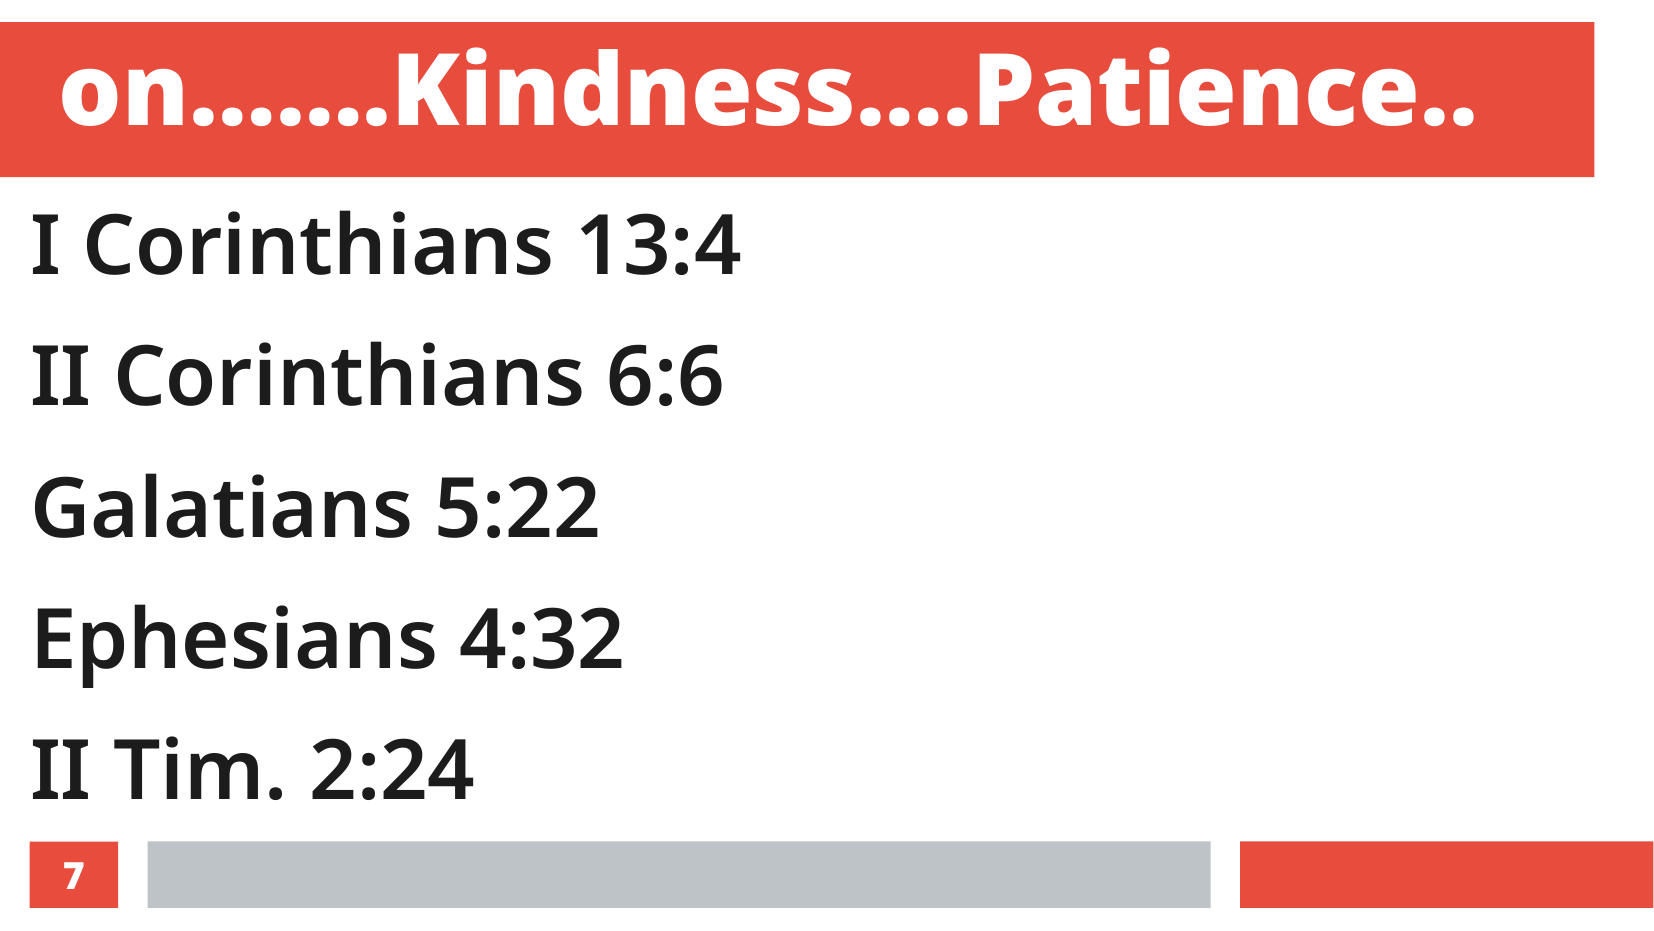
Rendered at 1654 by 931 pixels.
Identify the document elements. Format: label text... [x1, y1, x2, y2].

title Put on…….Kindness….Patience.. [59, 44, 1595, 156]
list I Corinthians 13:4 II Corinthians 6:6 Galatians 5:22 Ephesians 4:32 II Tim. 2:24 [30, 185, 1636, 826]
